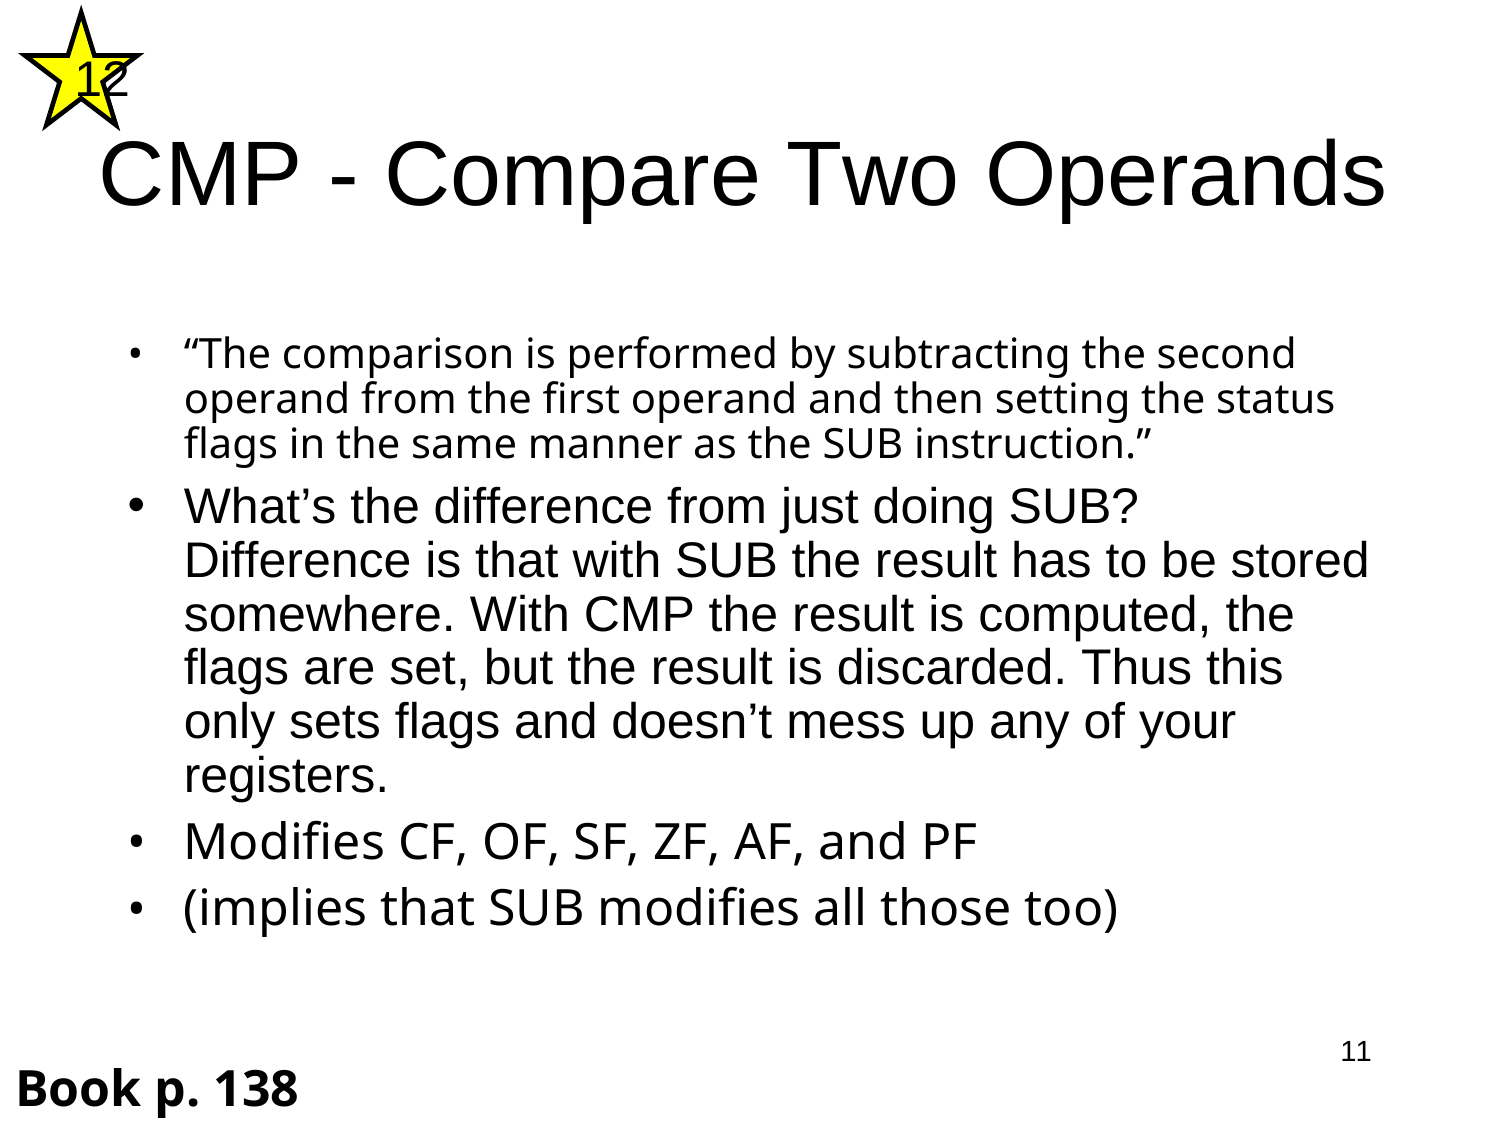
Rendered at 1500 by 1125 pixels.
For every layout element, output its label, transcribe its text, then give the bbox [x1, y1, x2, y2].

list “The comparison is performed by subtracting the second operand from the first operand and then setting the status flags in the same manner as the SUB instruction.” What’s the difference from just doing SUB? Difference is that with SUB the result has to be stored somewhere. With CMP the result is computed, the flags are set, but the result is discarded. Thus this only sets flags and doesn’t mess up any of your registers. Modifies CF, OF, SF, ZF, AF, and PF (implies that SUB modifies all those too) [112, 324, 1388, 1001]
text_box <number> [1074, 1025, 1388, 1101]
text_box Book p. 138 [0, 1049, 315, 1125]
title CMP - Compare Two Operands [75, 74, 1413, 263]
text_box 12 [24, 12, 138, 125]
